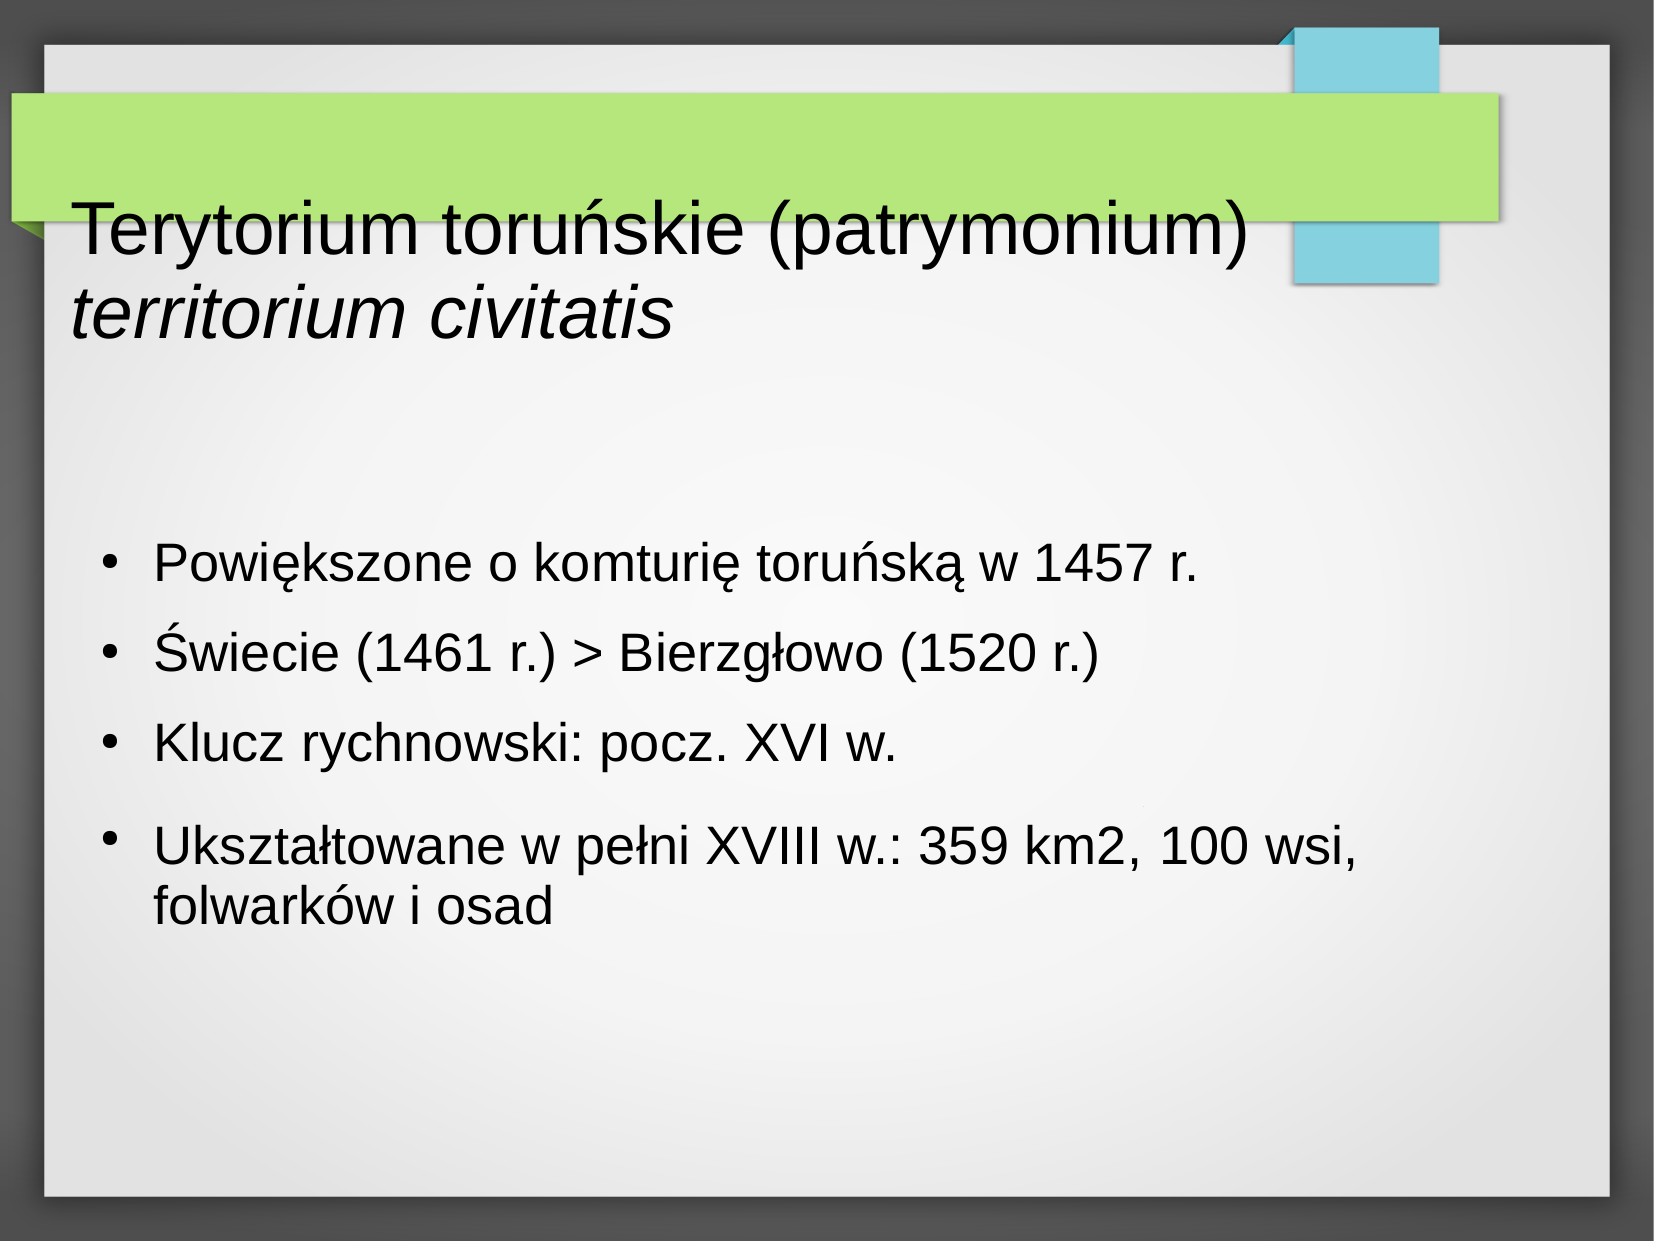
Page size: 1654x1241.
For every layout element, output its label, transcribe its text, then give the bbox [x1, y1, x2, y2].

title Terytorium toruńskie (patrymonium) territorium civitatis [70, 168, 1560, 374]
list Powiększone o komturię toruńską w 1457 r. Świecie (1461 r.) > Bierzgłowo (1520 r.) Klucz rychnowski: pocz. XVI w. Ukształtowane w pełni XVIII w.: 359 km2,22 100 wsi, folwarków i osad [82, 532, 1571, 1241]
picture [0, 0, 1654, 1241]
